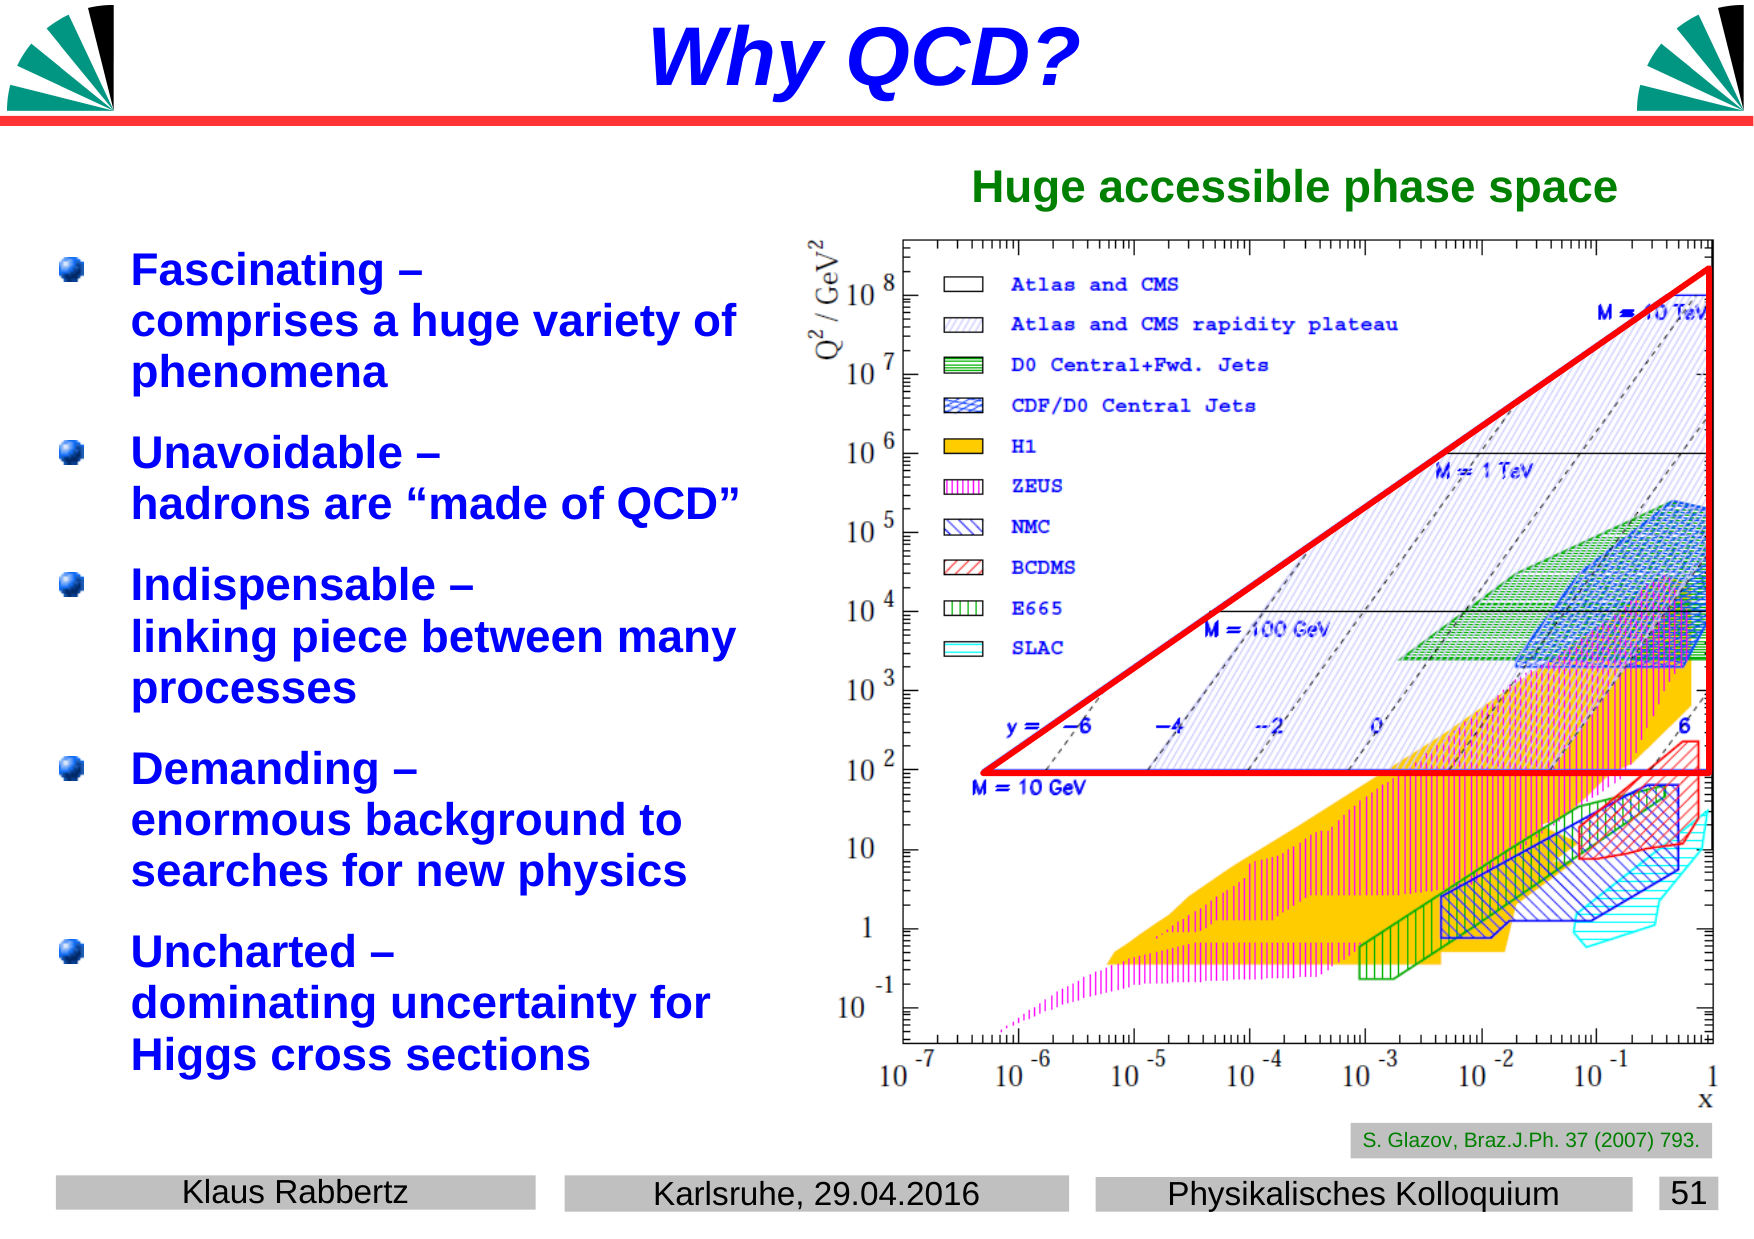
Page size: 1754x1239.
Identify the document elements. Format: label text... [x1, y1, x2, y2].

picture [1637, 5, 1744, 112]
title Why QCD? [123, 0, 1606, 114]
list Fascinating – comprises a huge variety of phenomena Unavoidable – hadrons are “made of QCD” Indispensable – linking piece between many processes Demanding – enormous background to searches for new physics Uncharted – dominating uncertainty for Higgs cross sections [47, 243, 764, 1080]
picture [7, 5, 114, 112]
text_box S. Glazov, Braz.J.Ph. 37 (2007) 793. [1350, 1122, 1710, 1159]
text_box [983, 268, 1710, 774]
text_box Huge accessible phase space [959, 155, 1631, 219]
picture [795, 229, 1726, 1118]
